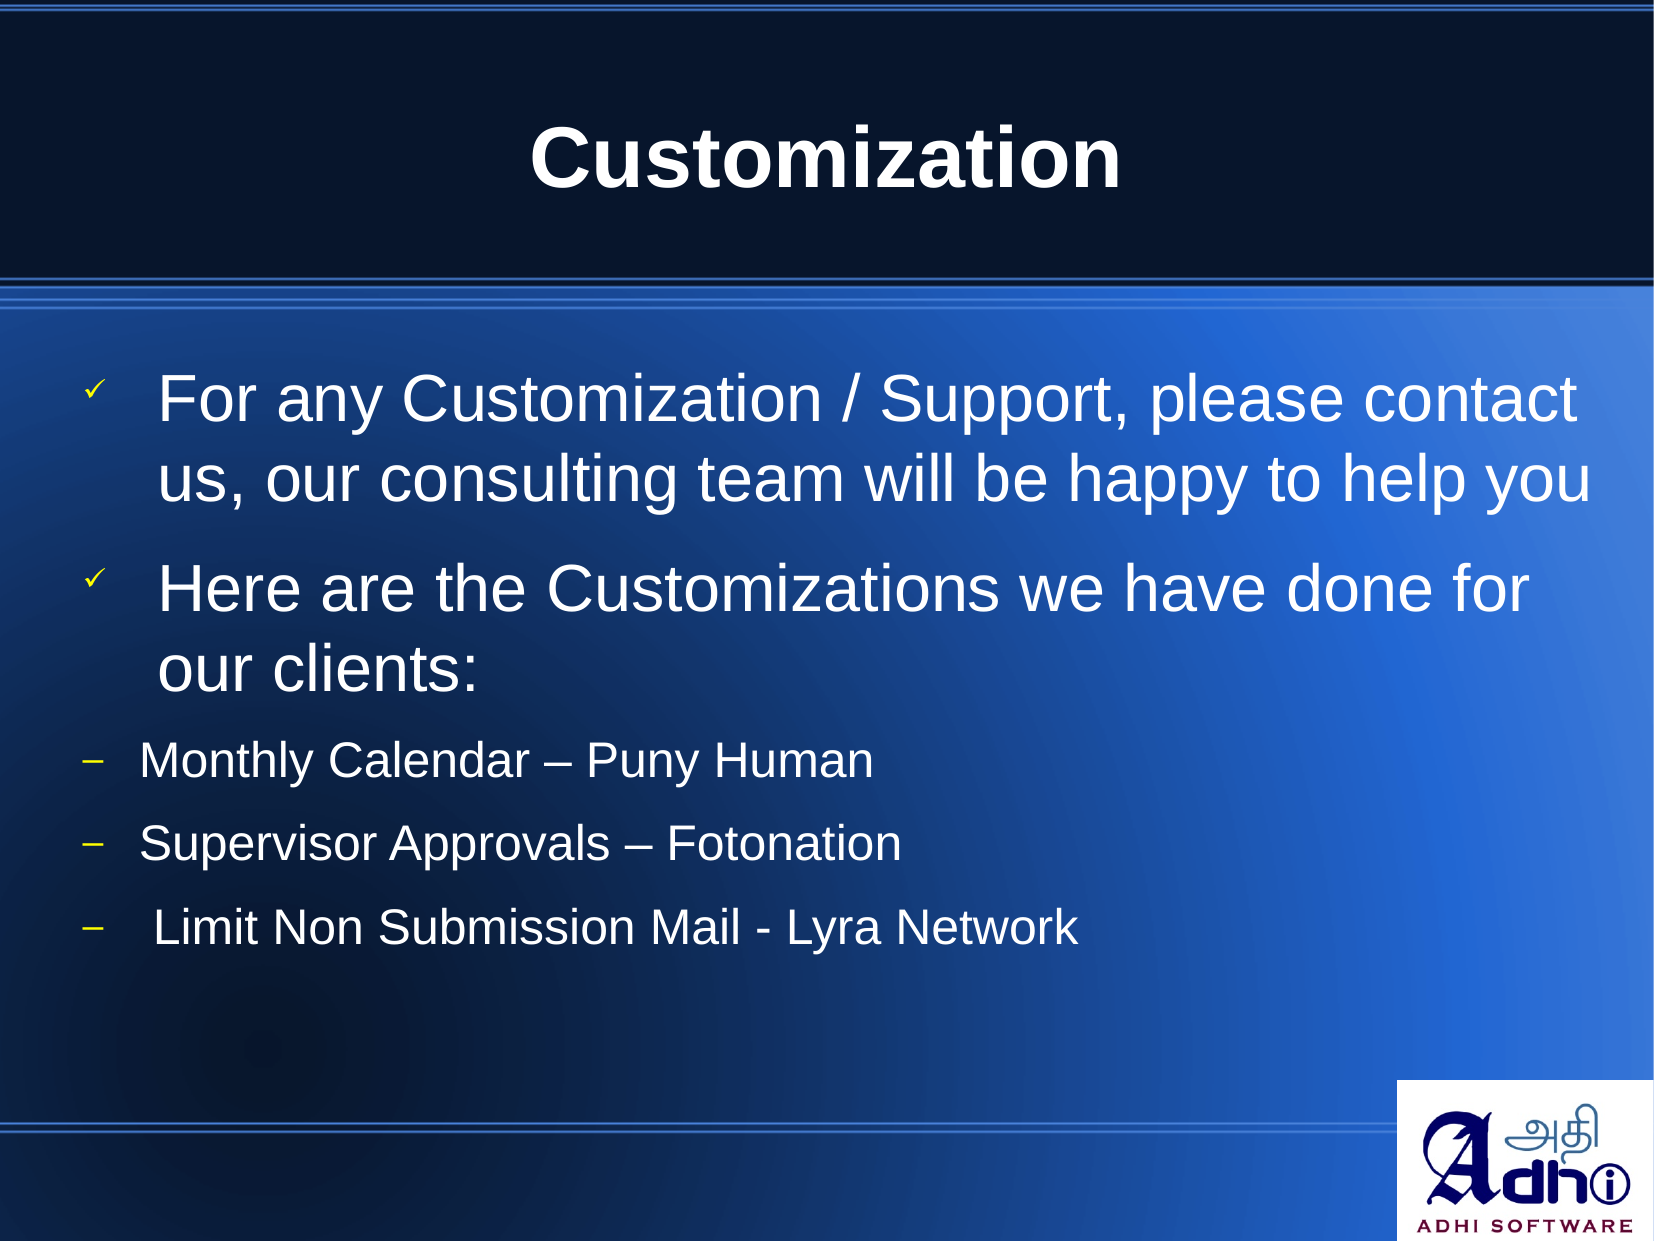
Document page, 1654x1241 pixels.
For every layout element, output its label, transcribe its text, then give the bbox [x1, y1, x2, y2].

picture [0, 0, 1654, 1241]
list For any Customization / Support, please contact us, our consulting team will be happy to help you Here are the Customizations we have done for our clients: Monthly Calendar – Puny Human Supervisor Approvals – Fotonation Limit Non Submission Mail - Lyra Network [82, 355, 1605, 1043]
title Customization [82, 56, 1571, 250]
